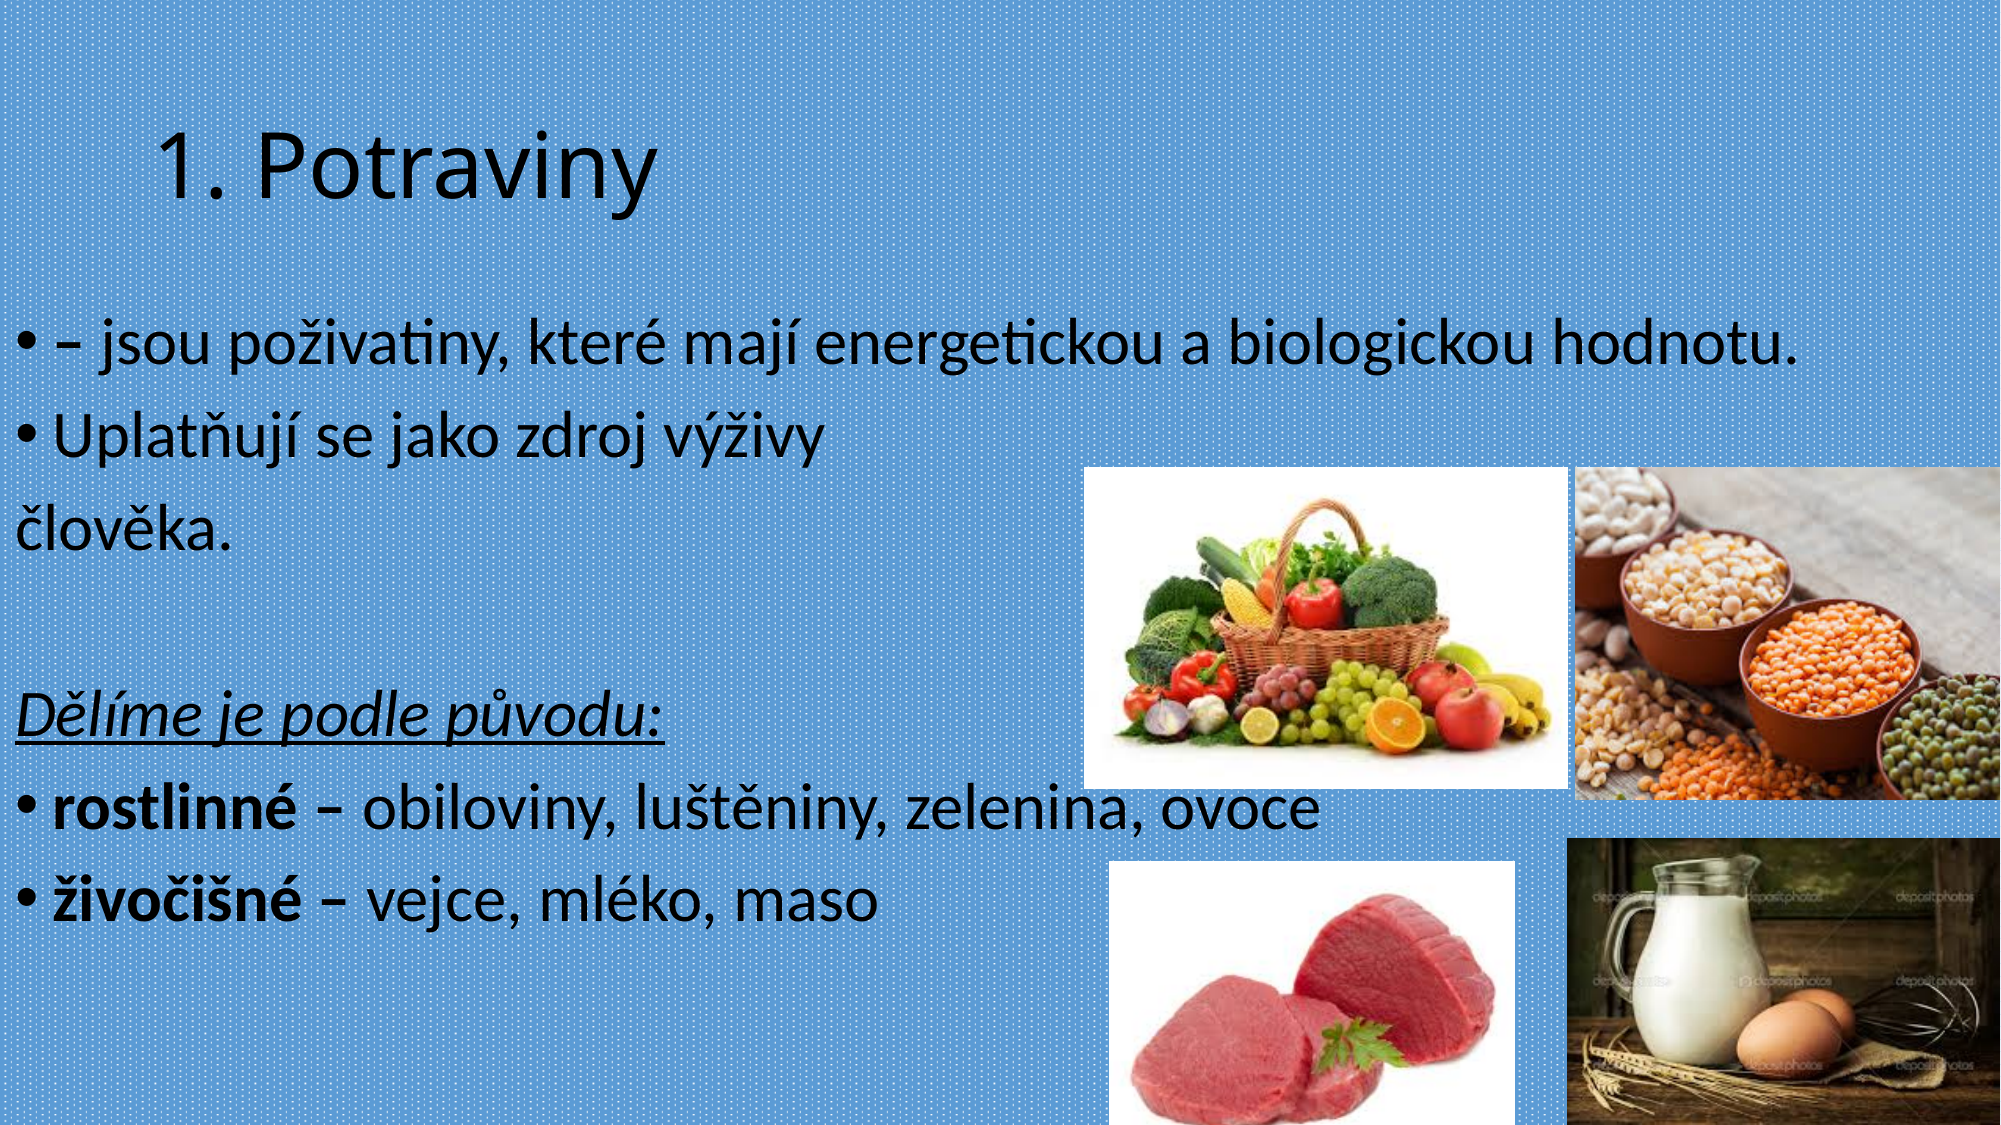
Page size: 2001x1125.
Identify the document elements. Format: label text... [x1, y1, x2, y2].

list – jsou poživatiny, které mají energetickou a biologickou hodnotu. Uplatňují se jako zdroj výživy člověka. Dělíme je podle původu: rostlinné – obiloviny, luštěniny, zelenina, ovoce živočišné – vejce, mléko, maso [0, 299, 1863, 1014]
picture [1084, 467, 1568, 789]
picture [1575, 467, 2000, 800]
picture [1109, 861, 1515, 1125]
title 1. Potraviny [137, 59, 1863, 278]
picture [1567, 839, 2000, 1125]
